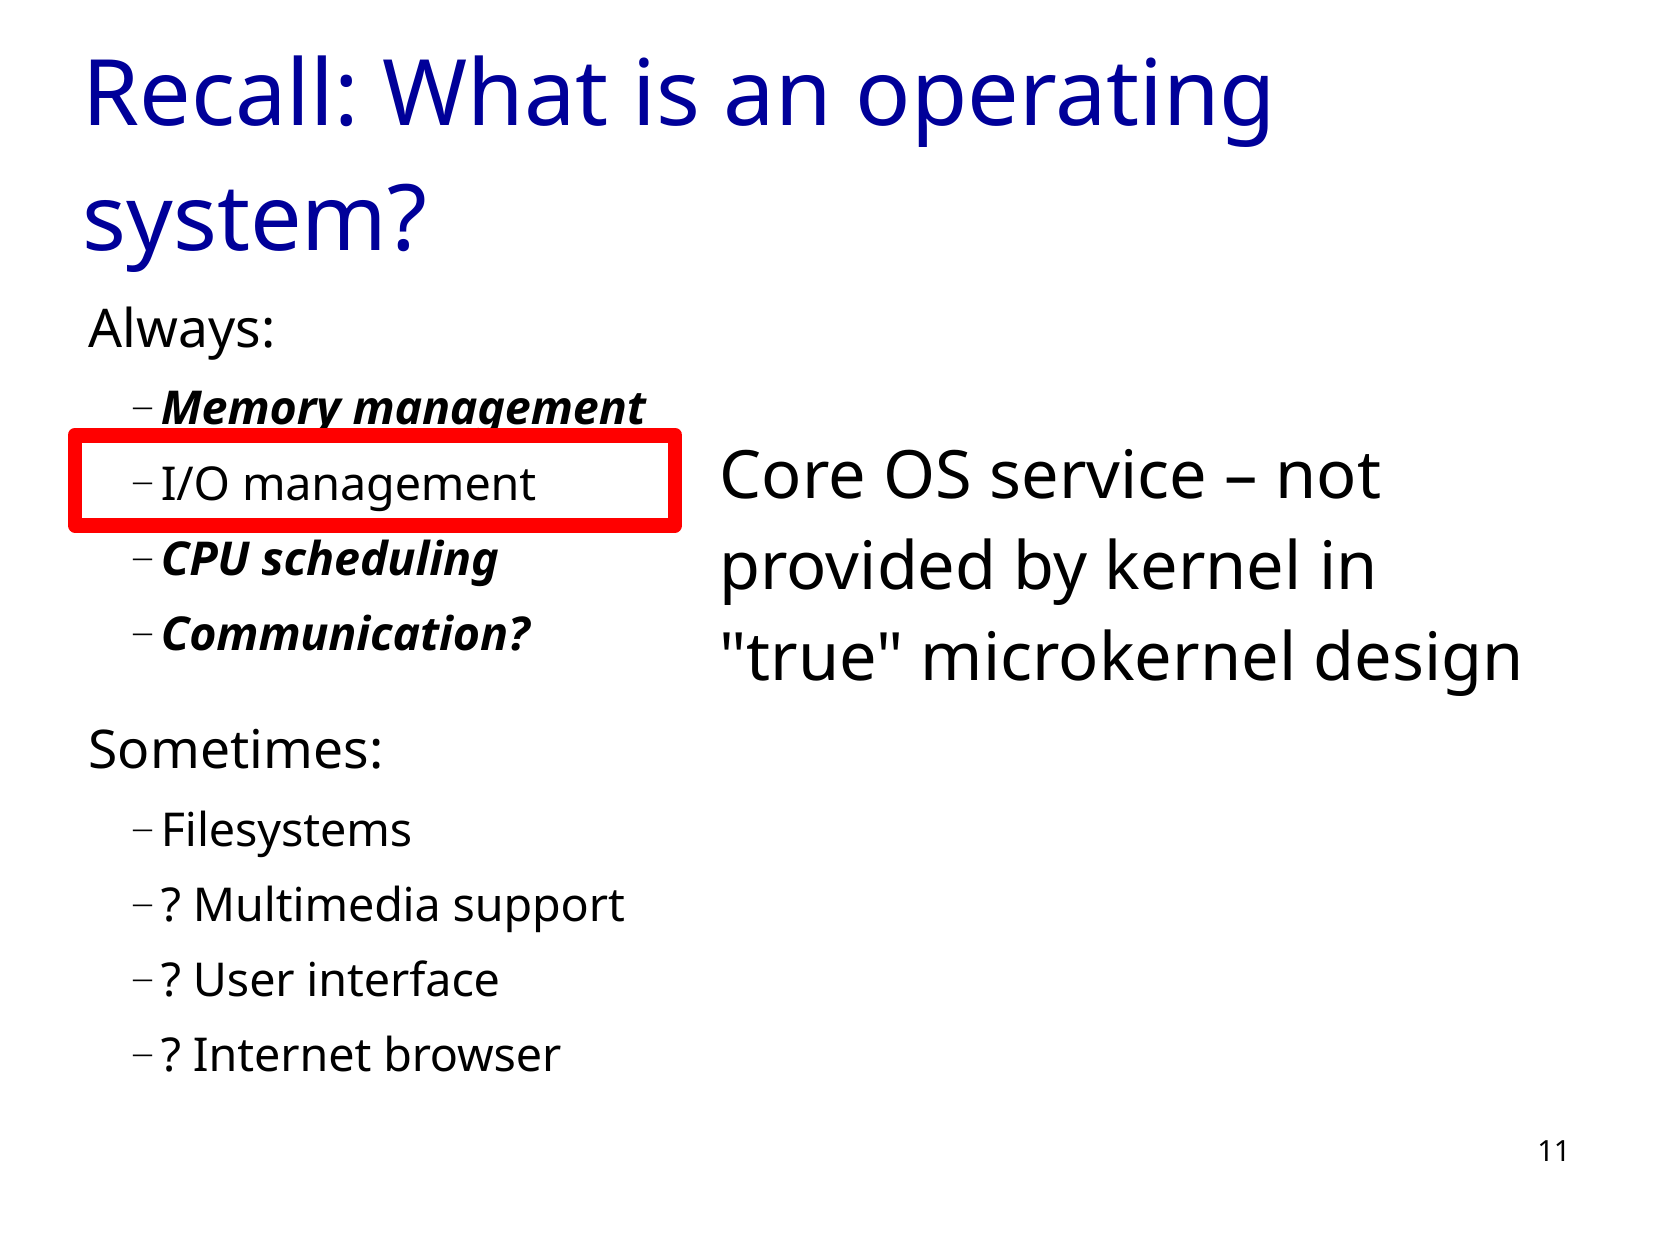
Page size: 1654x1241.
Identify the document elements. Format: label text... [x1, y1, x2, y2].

title Recall: What is an operating system? [82, 49, 1571, 257]
text_box Core OS service – not provided by kernel in "true" microkernel design [705, 420, 1576, 657]
list Always: Memory management I/O management CPU scheduling Communication? Sometimes: Filesystems ? Multimedia support ? User interface ? Internet browser [60, 290, 1571, 1096]
